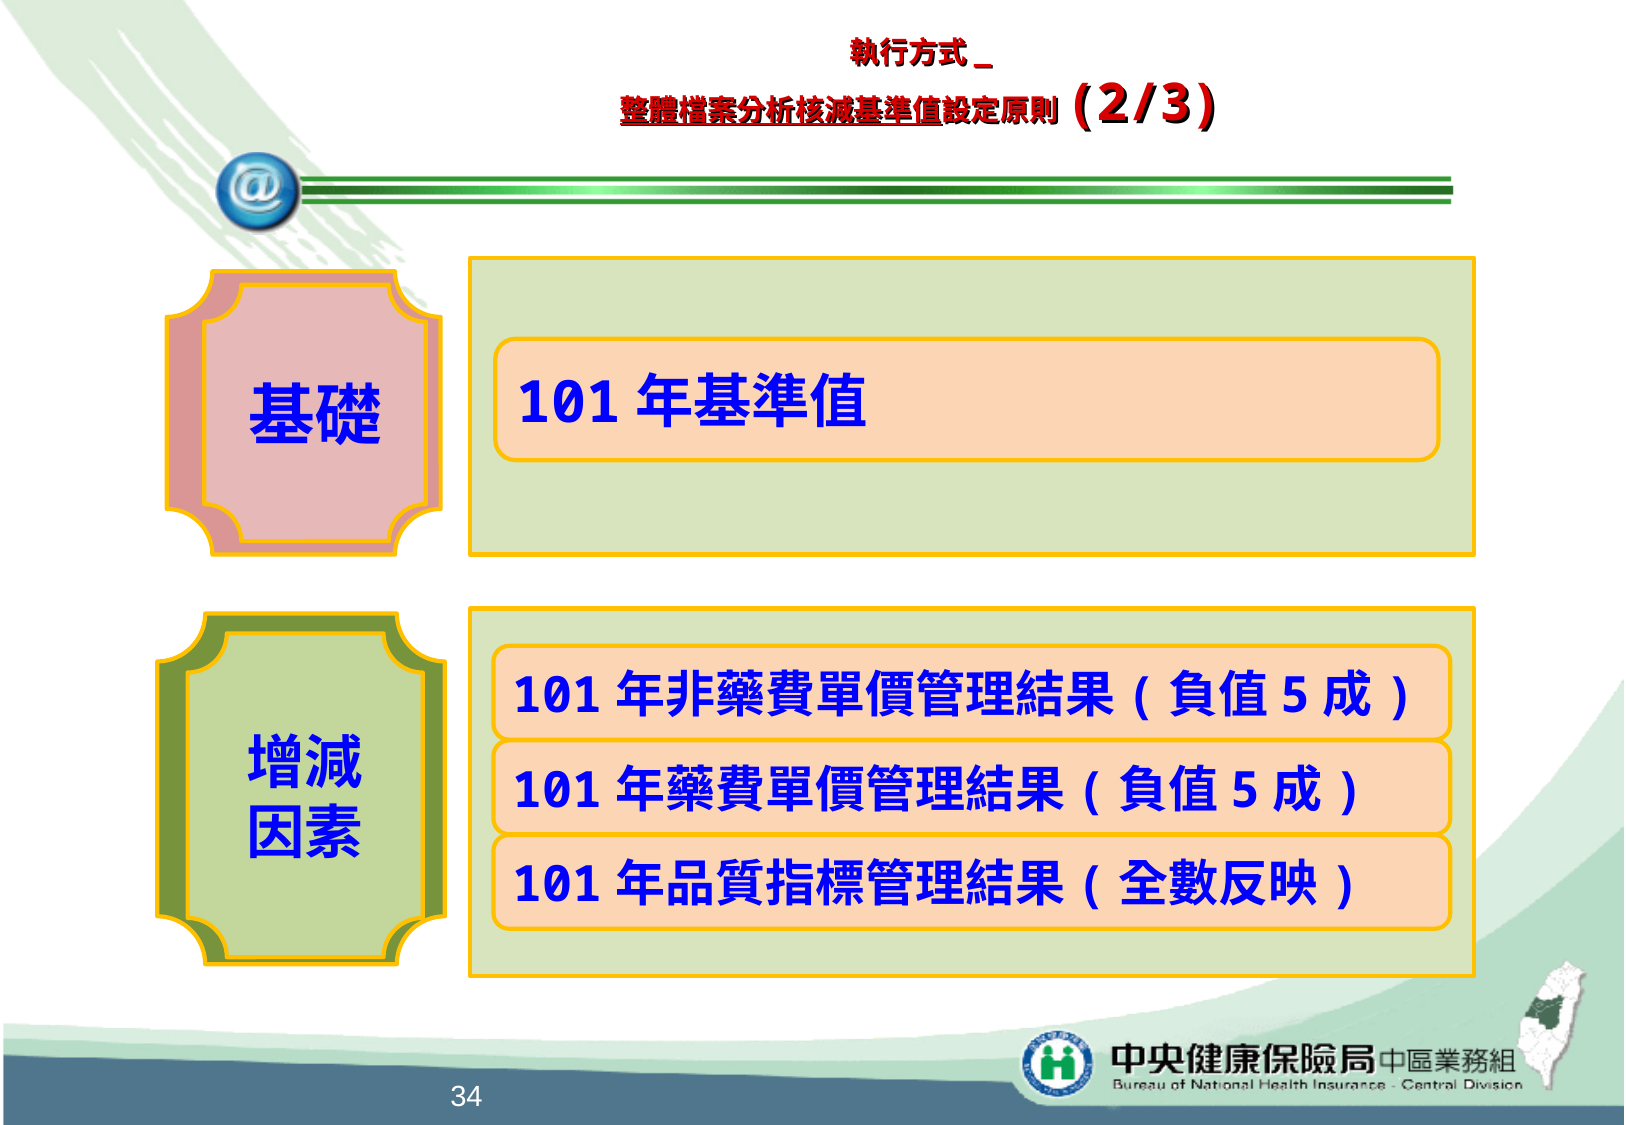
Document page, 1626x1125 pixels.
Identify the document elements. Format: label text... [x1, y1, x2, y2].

text_box [166, 271, 441, 555]
text_box [470, 609, 1474, 976]
text_box [157, 613, 445, 965]
text_box 基礎 [204, 284, 426, 542]
title 執行方式_ 整體檔案分析核減基準值設定原則(2/3) [198, 0, 1625, 176]
text_box 增減因素 [187, 633, 423, 958]
text_box 101年藥費單價管理結果(負值5成) [493, 740, 1451, 835]
text_box 101年基準值 [495, 338, 1439, 461]
text_box 101年品質指標管理結果(全數反映) [493, 834, 1451, 929]
text_box 101年非藥費單價管理結果(負值5成) [493, 645, 1451, 740]
text_box [435, 1065, 815, 1125]
text_box [470, 258, 1474, 555]
